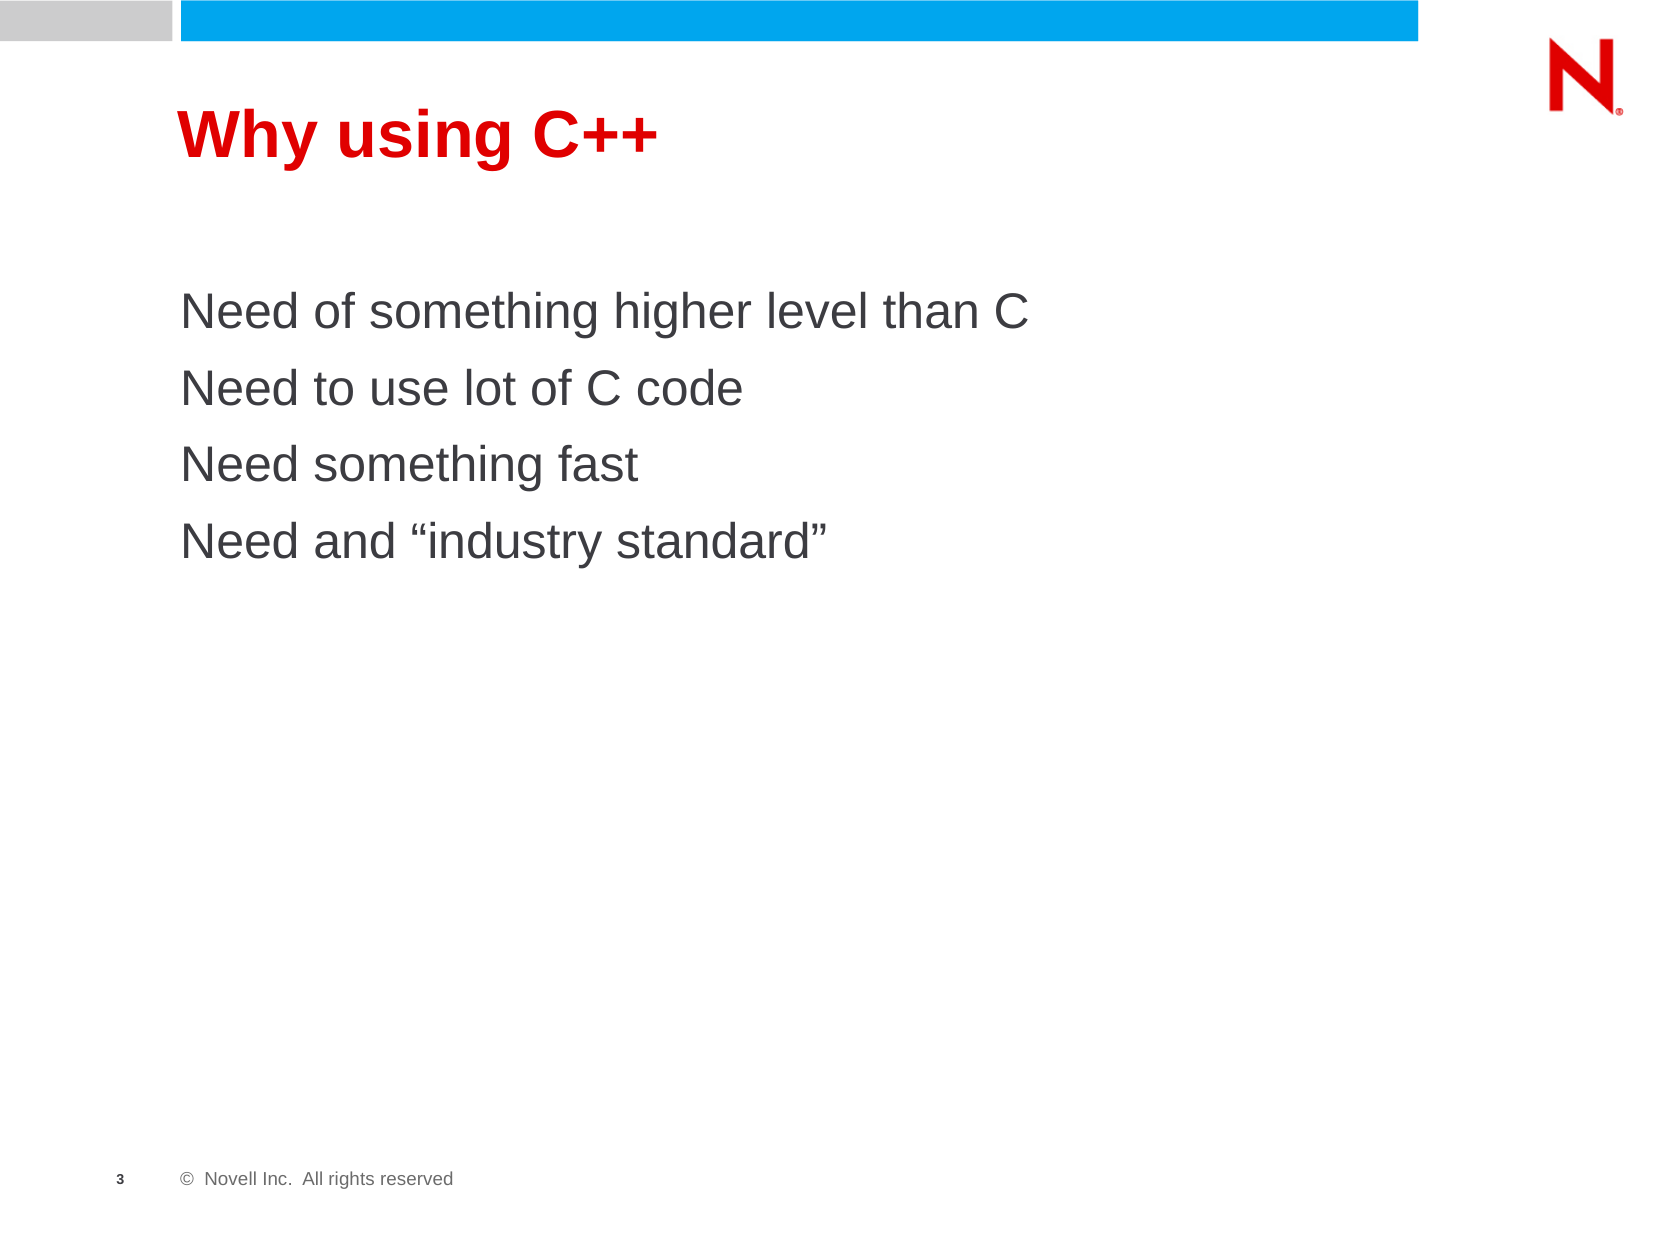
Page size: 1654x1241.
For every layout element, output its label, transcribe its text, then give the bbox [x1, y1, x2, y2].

title Why using C++ [177, 46, 1525, 226]
list Need of something higher level than C Need to use lot of C code Need something fast Need and “industry standard” [180, 280, 1547, 1087]
picture [1547, 35, 1624, 117]
